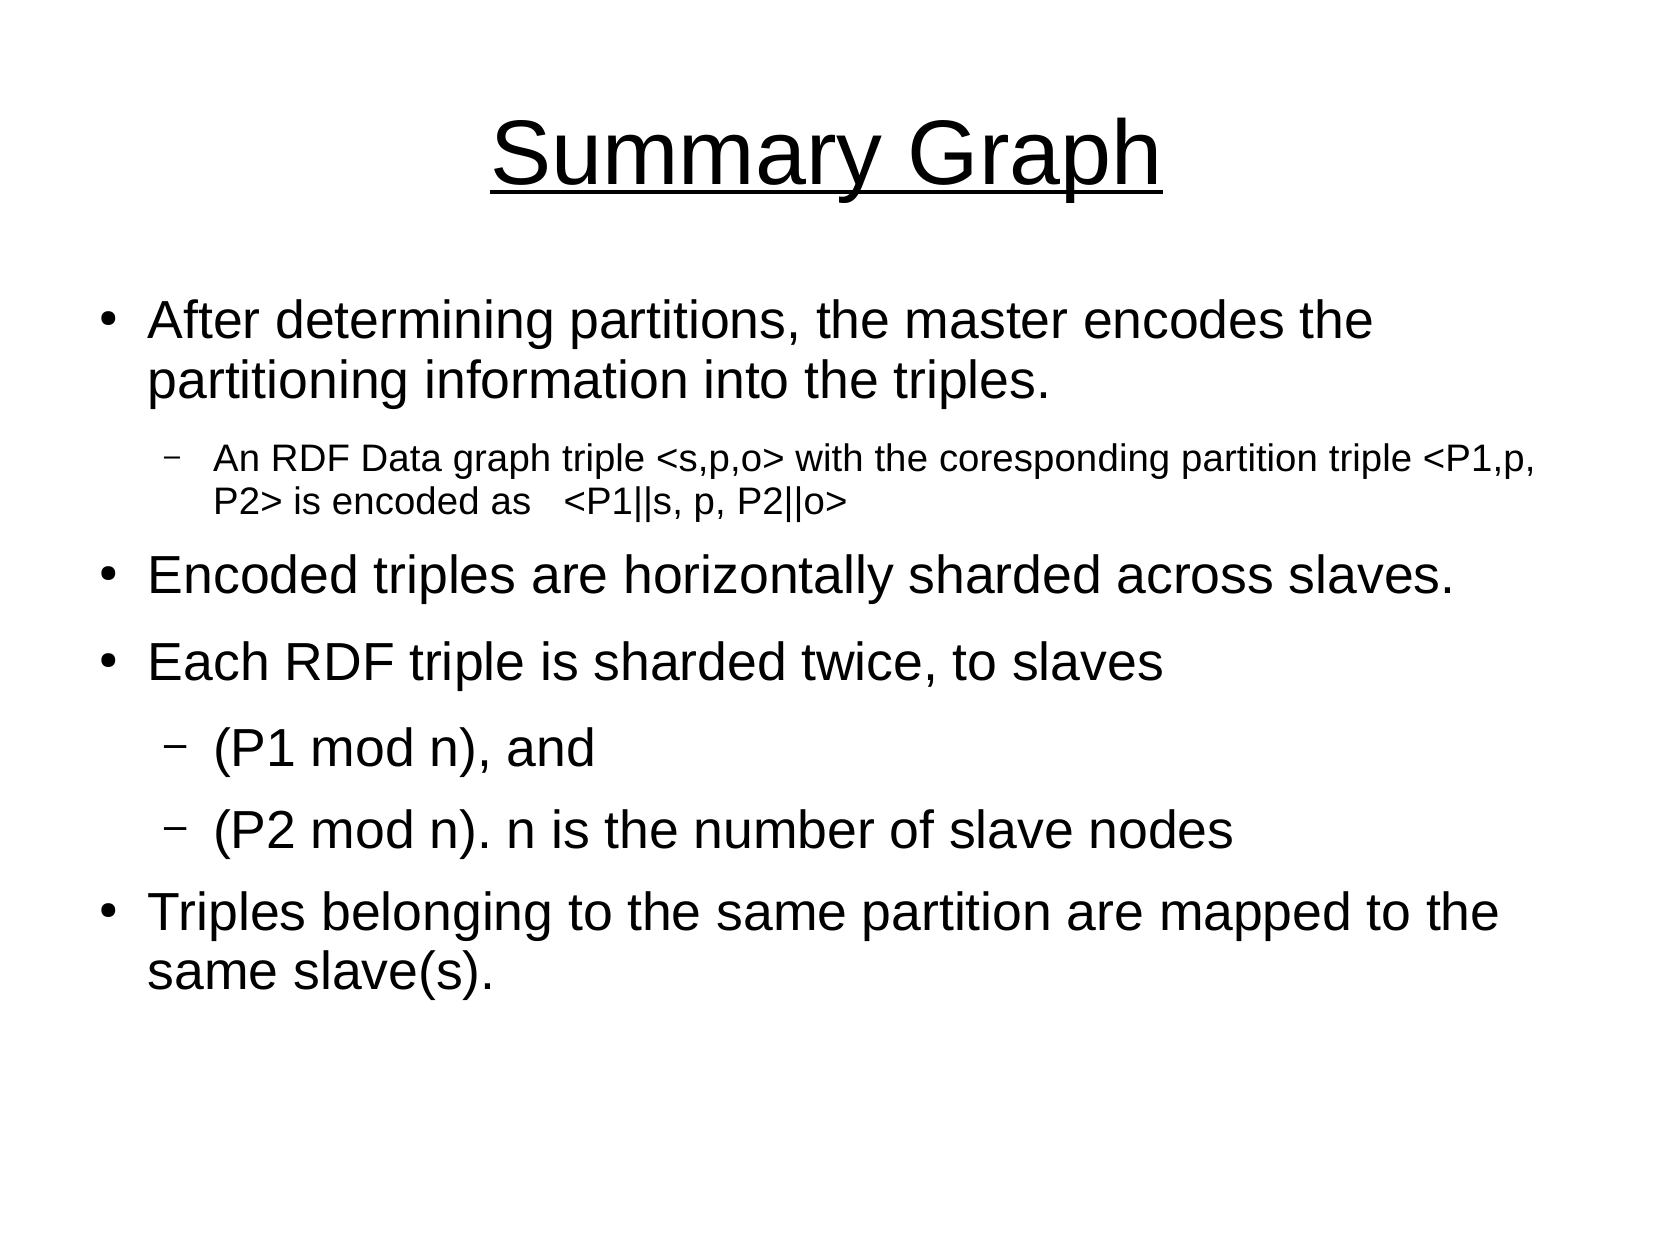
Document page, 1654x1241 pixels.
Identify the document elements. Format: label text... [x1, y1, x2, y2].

list After determining partitions, the master encodes the partitioning information into the triples. An RDF Data graph triple <s,p,o> with the coresponding partition triple <P1,p, P2> is encoded as <P1||s, p, P2||o> Encoded triples are horizontally sharded across slaves. Each RDF triple is sharded twice, to slaves (P1 mod n), and (P2 mod n). n is the number of slave nodes Triples belonging to the same partition are mapped to the same slave(s). [82, 290, 1571, 1010]
title Summary Graph [82, 49, 1571, 257]
